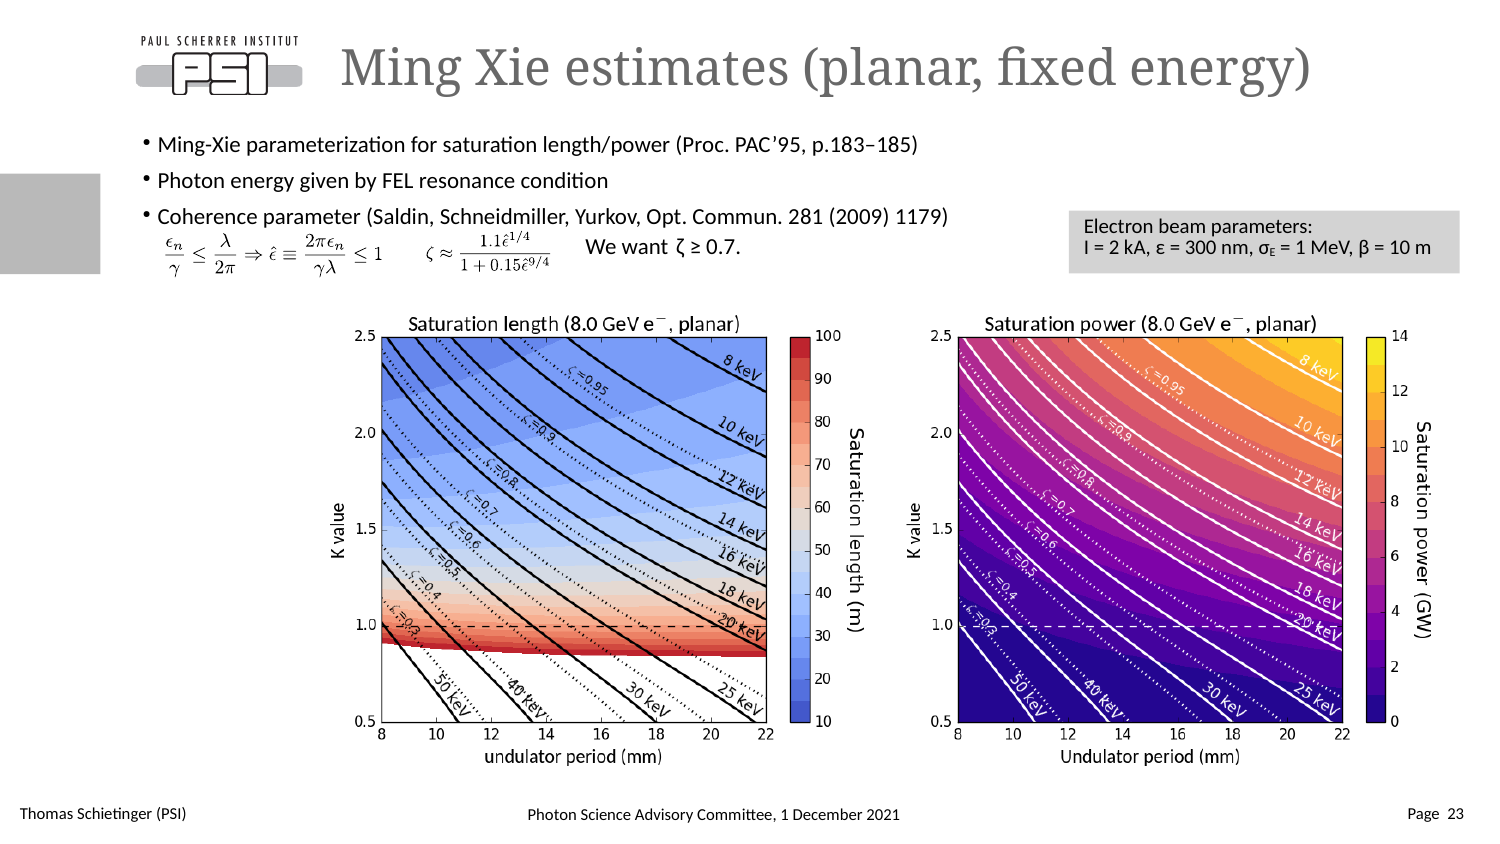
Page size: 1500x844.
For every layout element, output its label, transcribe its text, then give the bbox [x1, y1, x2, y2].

text_box [502, 238, 509, 247]
text_box [327, 238, 334, 247]
text_box [215, 260, 224, 274]
text_box [542, 257, 549, 266]
text_box [426, 245, 434, 262]
text_box [220, 233, 231, 248]
text_box [326, 259, 336, 274]
text_box [490, 258, 499, 271]
list Ming-Xie parameterization for saturation length/power (Proc. PAC’95, p.183–185) Photon energy given by FEL resonance condition Coherence parameter (Saldin, Schneidmiller, Yurkov, Opt. Commun. 281 (2009) 1179) We want ζ ≥ 0.7. [135, 129, 1002, 289]
picture [285, 285, 1486, 799]
text_box [314, 264, 325, 278]
text_box [224, 264, 236, 274]
text_box [269, 251, 277, 261]
text_box [516, 230, 523, 244]
text_box [510, 231, 515, 240]
text_box [505, 258, 512, 271]
text_box [166, 238, 183, 250]
text_box [536, 256, 542, 269]
text_box [315, 238, 326, 247]
text_box [354, 247, 367, 259]
text_box [523, 257, 535, 266]
text_box [461, 258, 468, 271]
text_box [193, 247, 206, 259]
title Ming Xie estimates (planar, fixed energy) [340, 35, 1442, 98]
text_box [440, 249, 453, 258]
text_box [335, 243, 344, 250]
text_box [169, 264, 180, 278]
text_box [513, 258, 528, 271]
text_box [473, 260, 486, 272]
text_box [481, 234, 487, 247]
text_box [375, 246, 382, 260]
text_box [494, 234, 501, 247]
text_box [523, 231, 530, 241]
text_box [244, 249, 263, 261]
text_box [306, 233, 314, 247]
text_box Electron beam parameters: I = 2 kA, ε = 300 nm, σE = 1 MeV, β = 10 m [1068, 210, 1460, 274]
